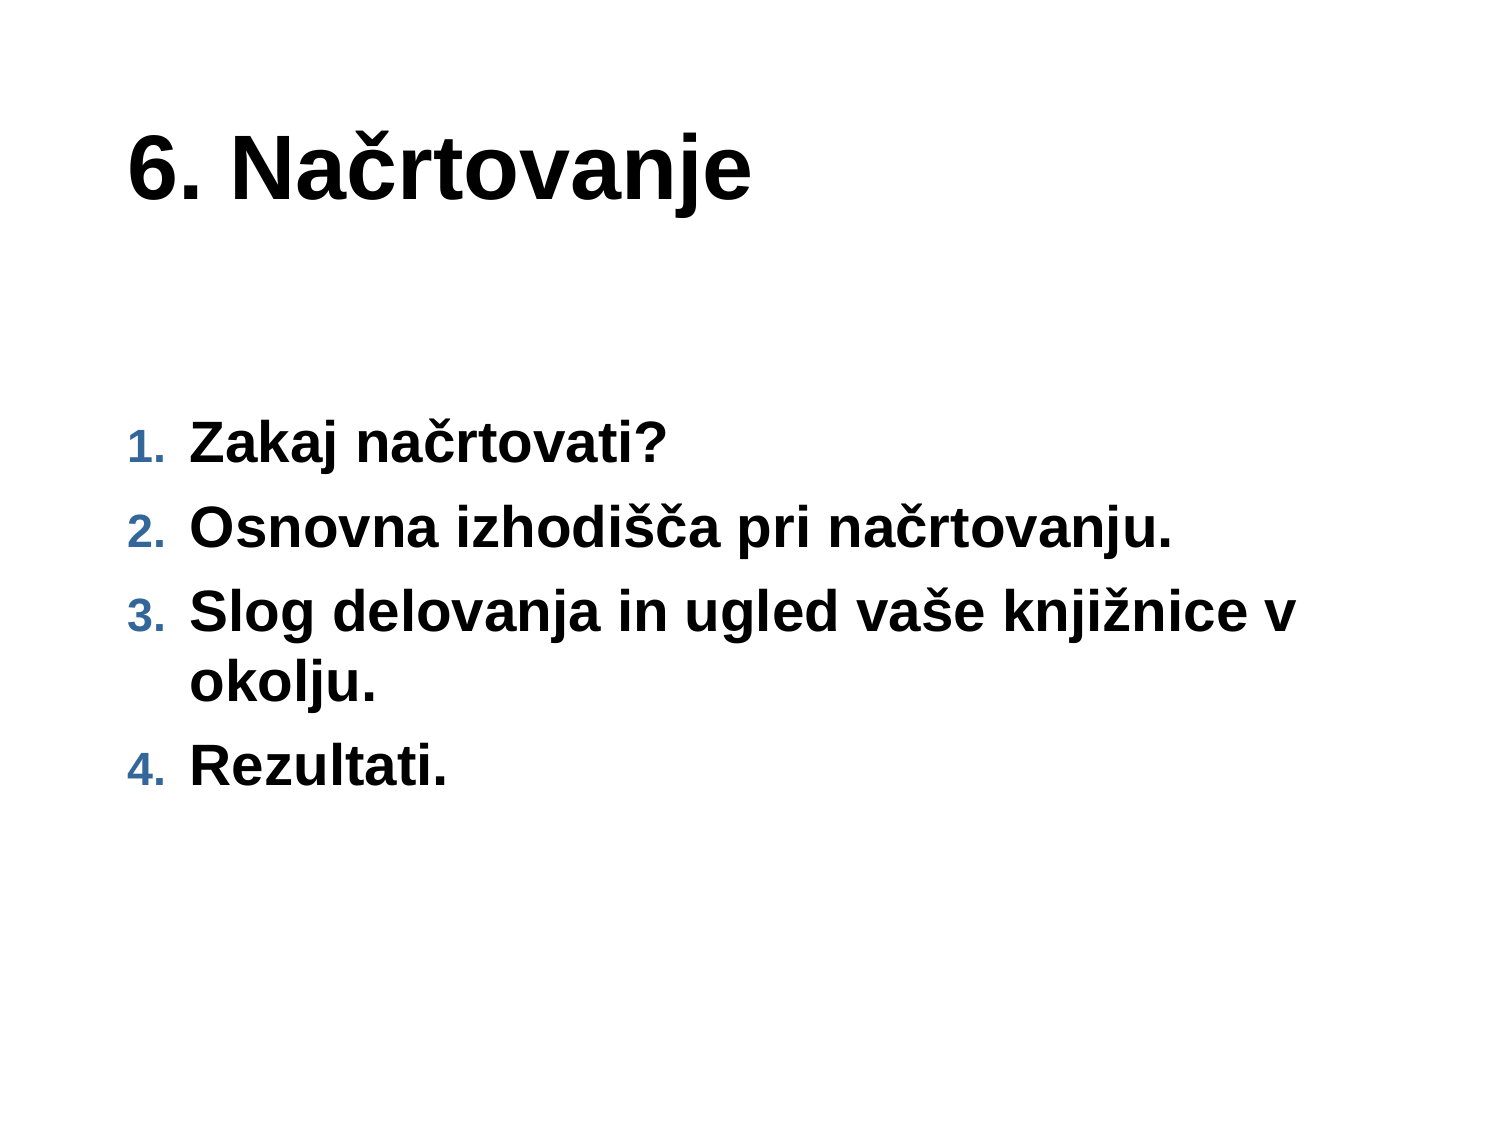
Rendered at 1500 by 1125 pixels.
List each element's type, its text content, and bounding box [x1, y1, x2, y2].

list Zakaj načrtovati? Osnovna izhodišča pri načrtovanju. Slog delovanja in ugled vaše knjižnice v okolju. Rezultati. [112, 312, 1388, 988]
title 6. Načrtovanje [112, 37, 1388, 225]
